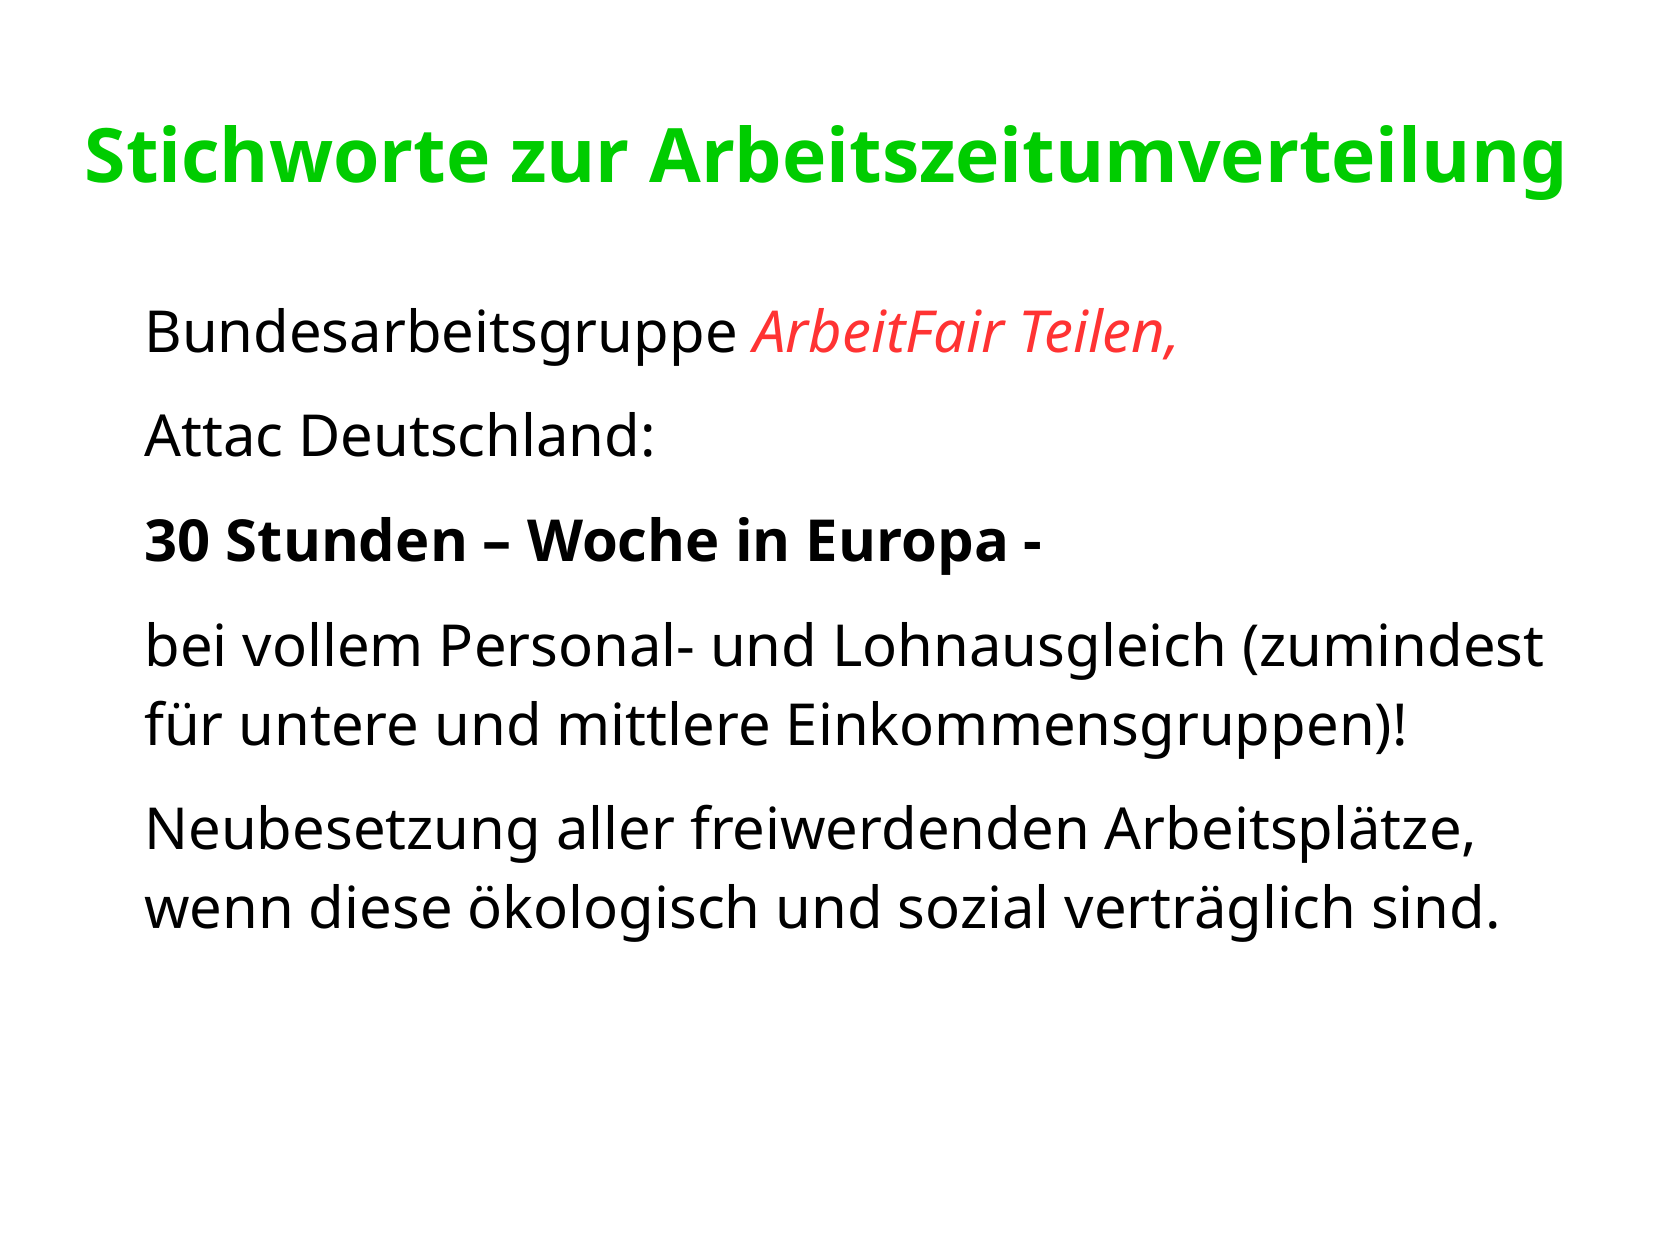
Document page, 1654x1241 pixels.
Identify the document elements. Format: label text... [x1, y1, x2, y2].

title Stichworte zur Arbeitszeitumverteilung [82, 49, 1571, 257]
list Bundesarbeitsgruppe ArbeitFair Teilen, Attac Deutschland: 30 Stunden – Woche in Europa - bei vollem Personal- und Lohnausgleich (zumindest für untere und mittlere Einkommensgruppen)! Neubesetzung aller freiwerdenden Arbeitsplätze, wenn diese ökologisch und sozial verträglich sind. [82, 290, 1571, 1010]
